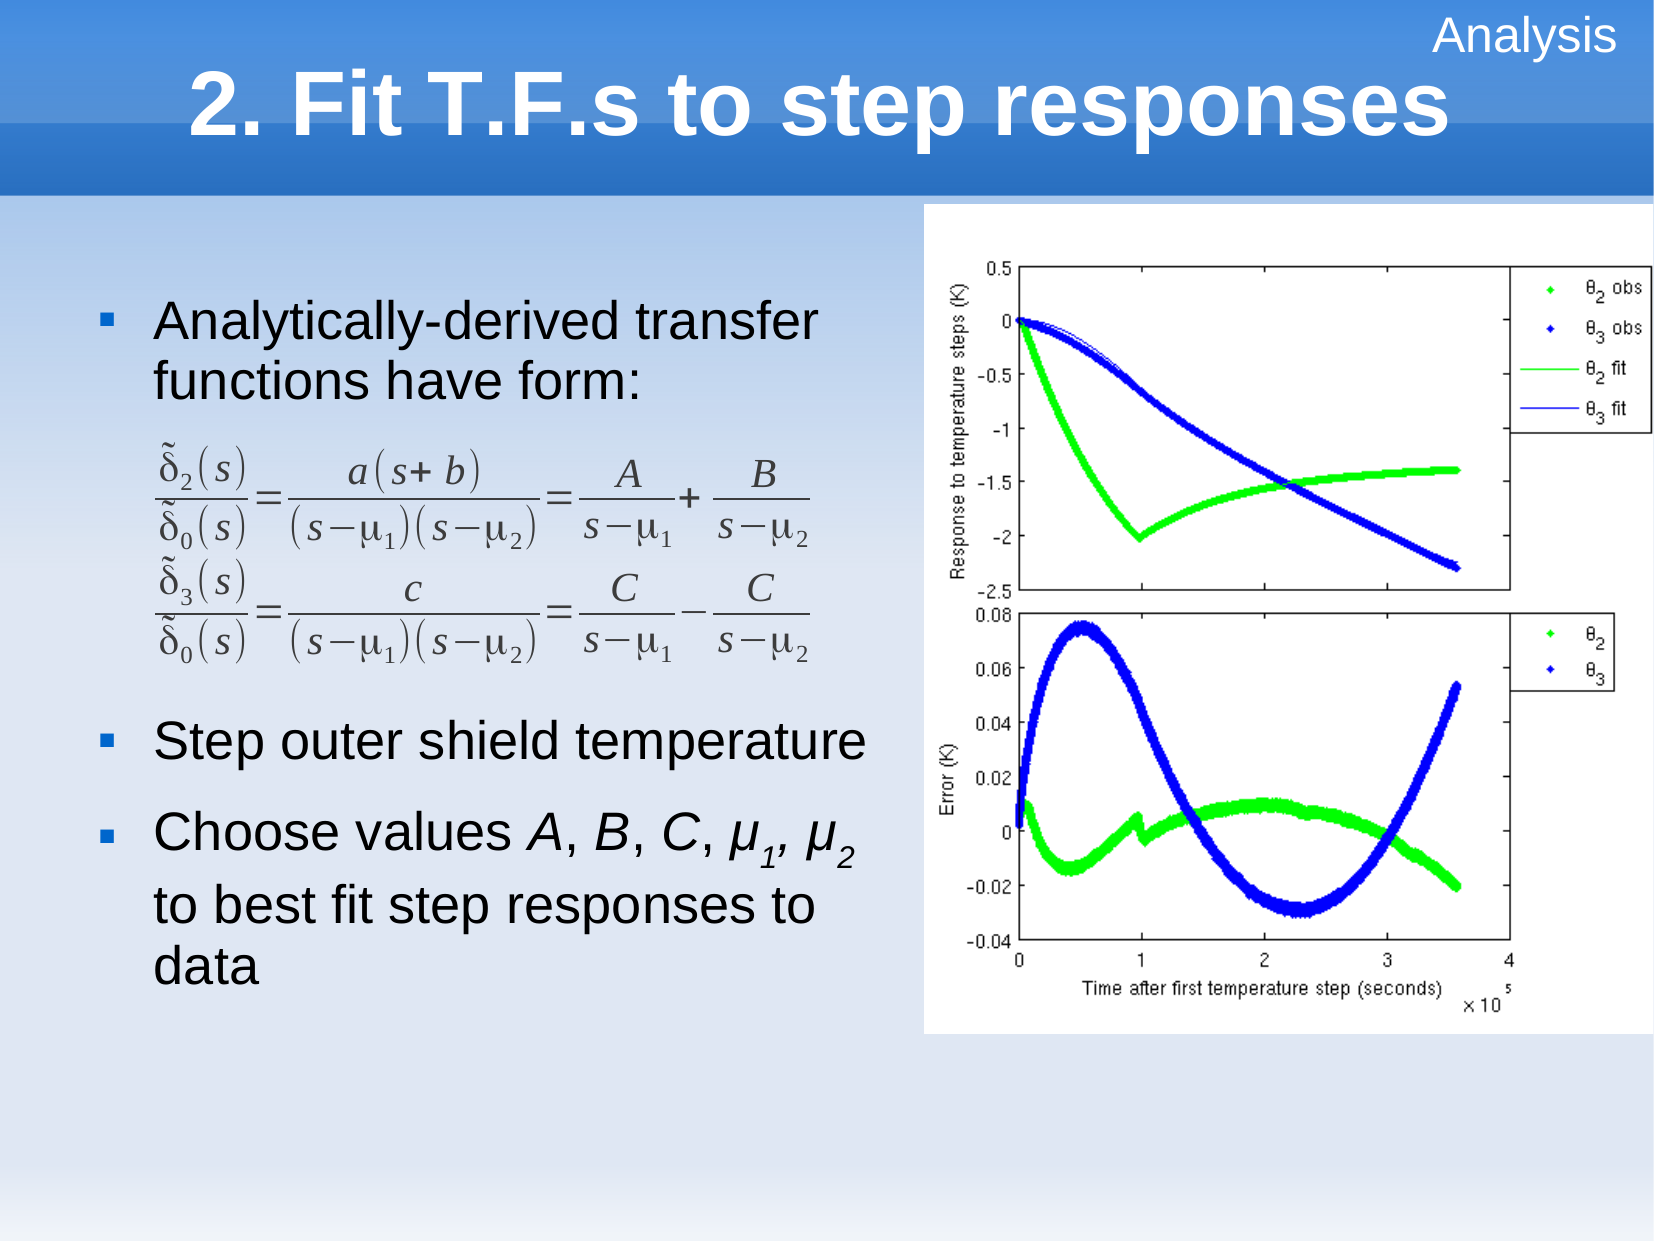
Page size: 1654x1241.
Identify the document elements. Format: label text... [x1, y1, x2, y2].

text_box Analysis [1417, 0, 1654, 71]
list Analytically-derived transfer functions have form: Step outer shield temperature Choose values A, B, C, μ1, μ2 to best fit step responses to data [82, 290, 886, 1109]
chart [147, 442, 820, 669]
picture [0, 0, 1654, 1241]
title 2. Fit T.F.s to step responses [76, 0, 1565, 208]
